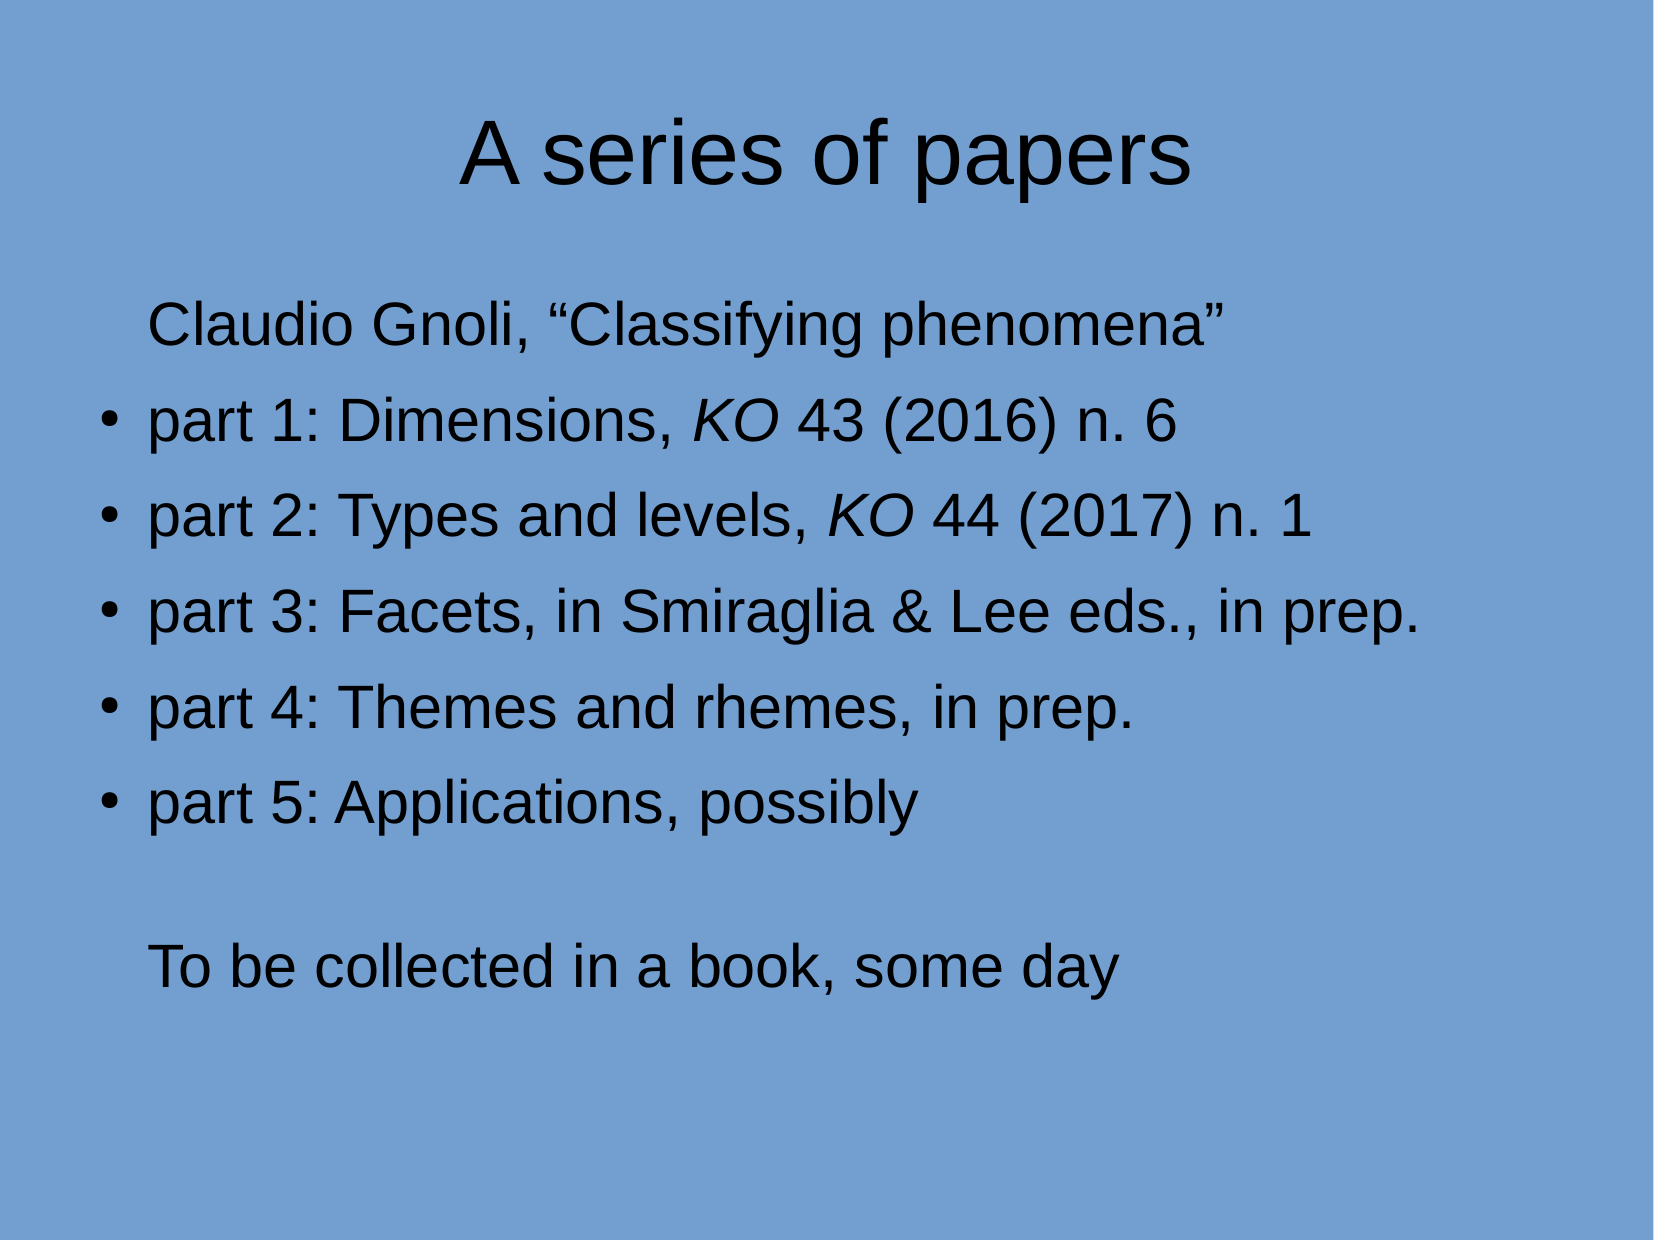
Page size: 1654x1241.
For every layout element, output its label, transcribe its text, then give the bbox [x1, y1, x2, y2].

title A series of papers [82, 49, 1571, 257]
list Claudio Gnoli, “Classifying phenomena” part 1: Dimensions, KO 43 (2016) n. 6 part 2: Types and levels, KO 44 (2017) n. 1 part 3: Facets, in Smiraglia & Lee eds., in prep. part 4: Themes and rhemes, in prep. part 5: Applications, possibly To be collected in a book, some day [82, 290, 1571, 1010]
